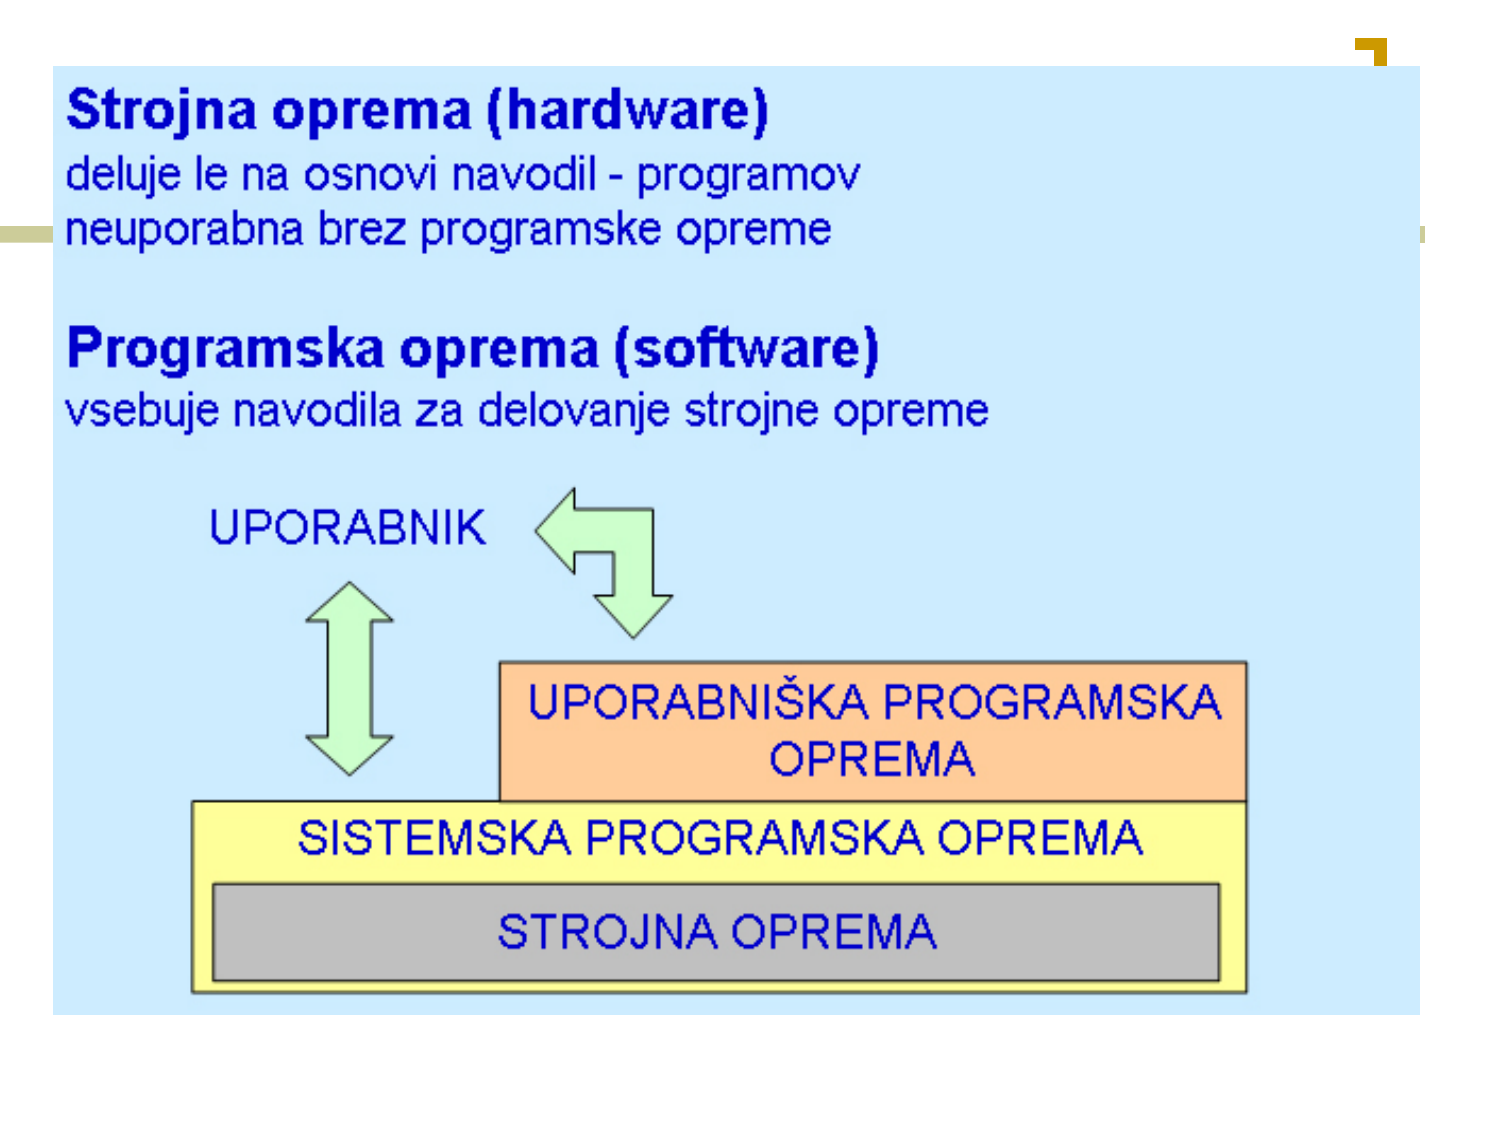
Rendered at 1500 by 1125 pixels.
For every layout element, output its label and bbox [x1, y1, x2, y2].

picture [53, 66, 1420, 1015]
